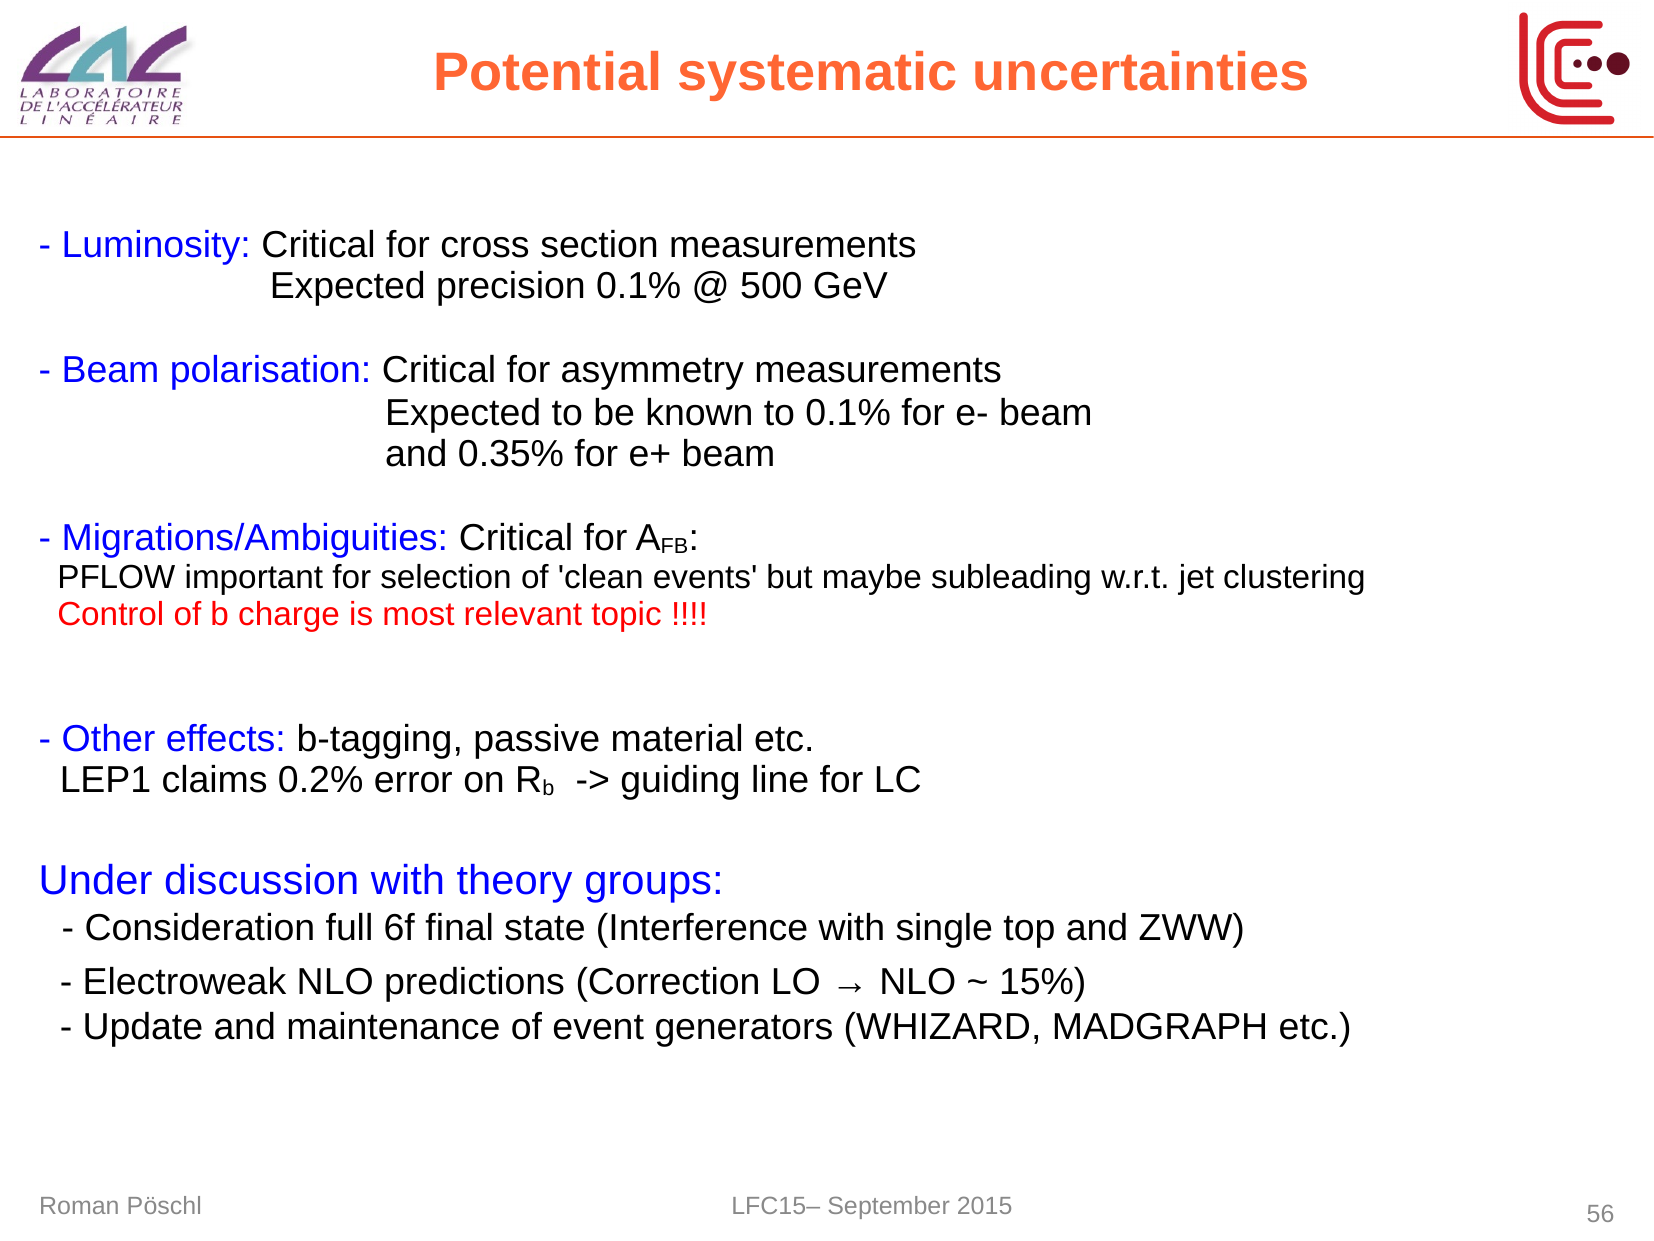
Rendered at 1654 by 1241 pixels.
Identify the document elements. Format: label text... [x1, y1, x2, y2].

title Potential systematic uncertainties [128, 29, 1617, 113]
picture [17, 22, 199, 127]
text_box - Luminosity: Critical for cross section measurements Expected precision 0.1% @ 500 GeV - Beam polarisation: Critical for asymmetry measurements Expected to be known to 0.1% for e- beam and 0.35% for e+ beam - Migrations/Ambiguities: Critical for AFB: PFLOW important for selection of 'clean events' but maybe subleading w.r.t. jet clustering Control of b charge is most relevant topic !!!! - Other effects: b-tagging, passive material etc. LEP1 claims 0.2% error on Rb -> guiding line for LC Under discussion with theory groups: - Consideration full 6f final state (Interference with single top and ZWW) - Electroweak NLO predictions (Correction LO → NLO ~ 15%) - Update and maintenance of event generators (WHIZARD, MADGRAPH etc.) [23, 173, 1641, 1153]
picture [1508, 2, 1641, 135]
